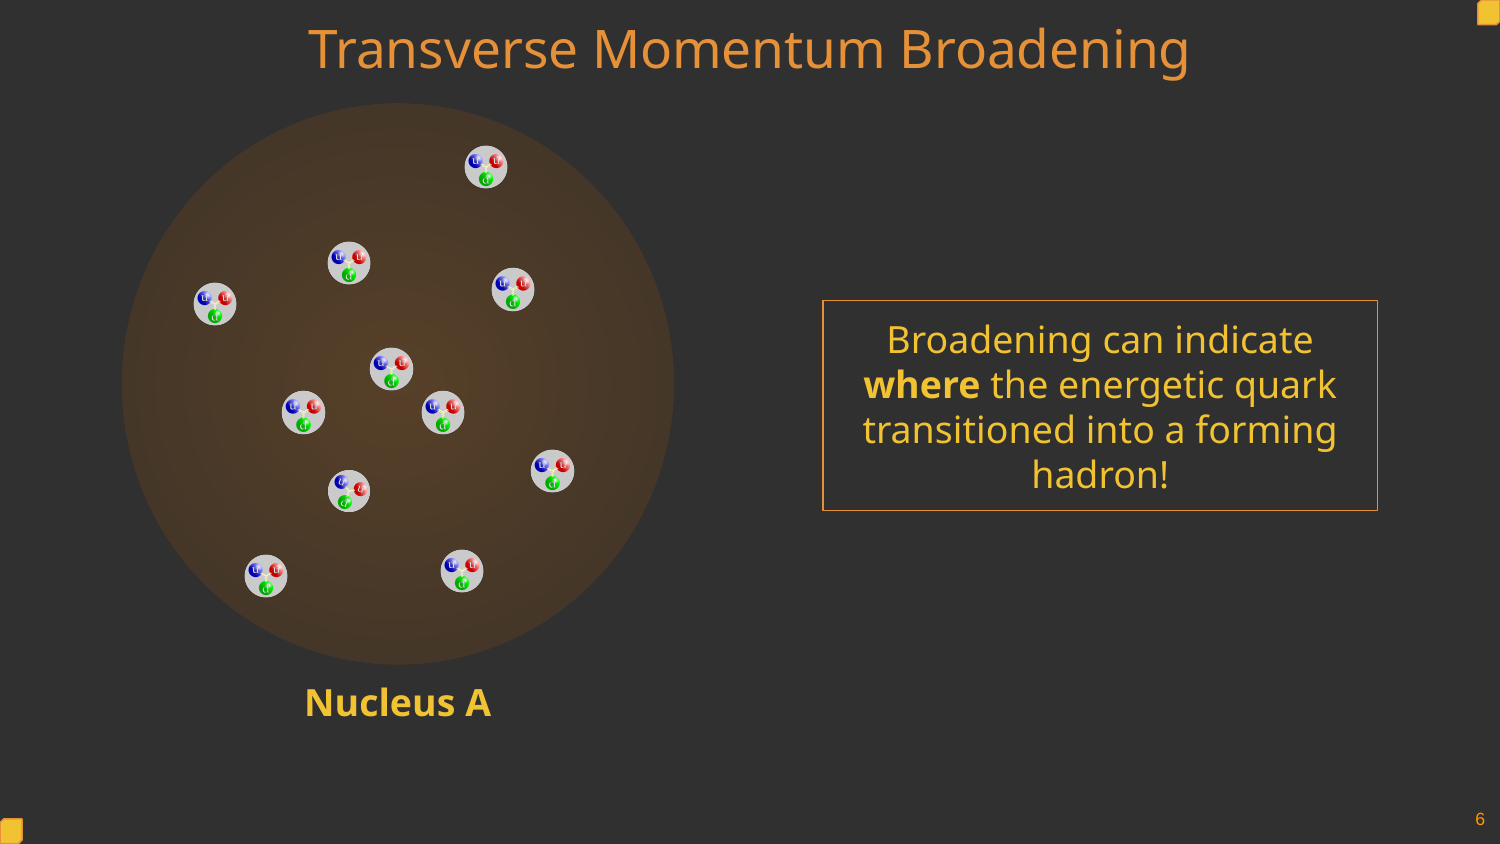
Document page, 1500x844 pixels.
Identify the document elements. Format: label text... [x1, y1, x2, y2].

picture [460, 141, 512, 193]
picture [277, 386, 330, 439]
text_box [122, 103, 674, 664]
text_box Nucleus A [268, 664, 527, 740]
picture [526, 445, 579, 497]
picture [487, 263, 539, 316]
picture [323, 237, 375, 289]
picture [189, 278, 241, 331]
picture [365, 343, 469, 439]
slide_number <number> [1437, 792, 1500, 844]
picture [316, 458, 382, 524]
picture [240, 550, 292, 602]
picture [436, 545, 488, 597]
text_box Broadening can indicate where the energetic quark transitioned into a forming hadron! [822, 300, 1378, 511]
title Transverse Momentum Broadening [51, 0, 1449, 94]
